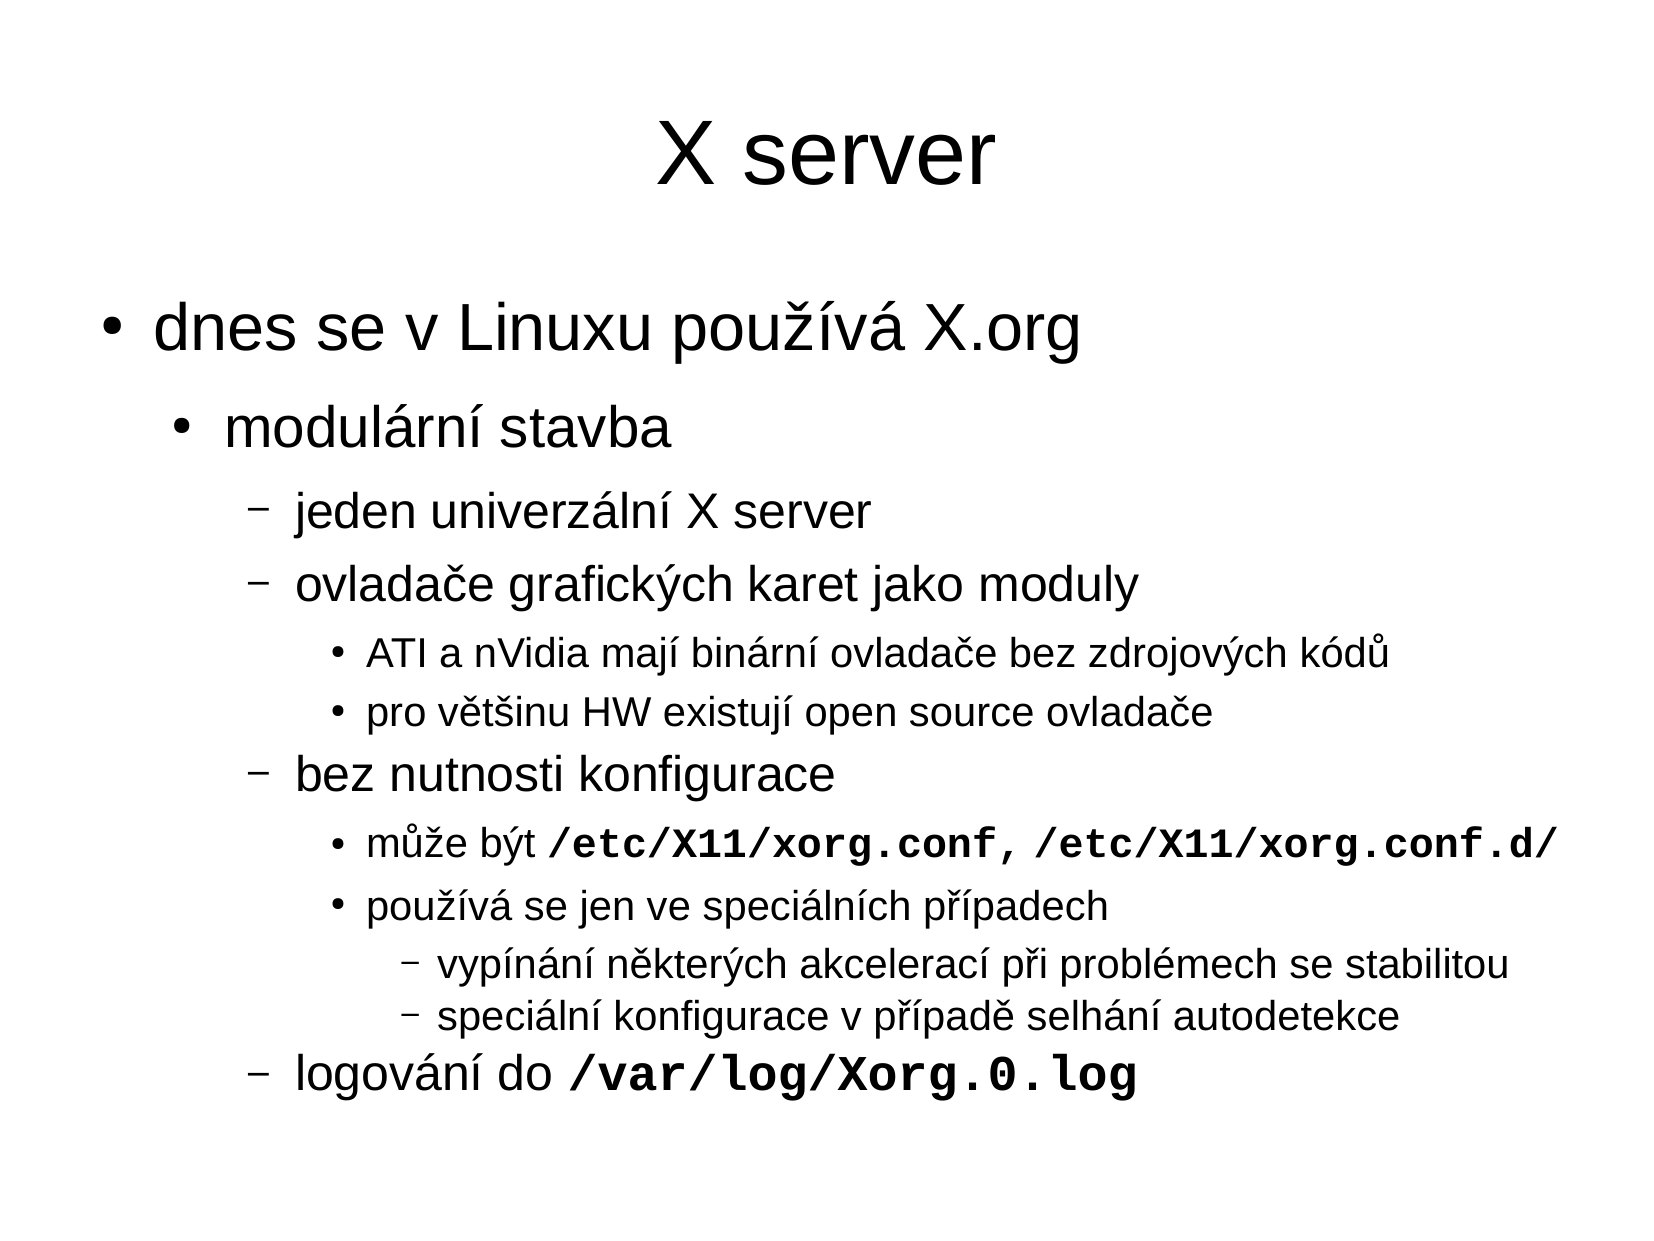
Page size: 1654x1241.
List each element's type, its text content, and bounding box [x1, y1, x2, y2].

title X server [82, 56, 1571, 250]
list dnes se v Linuxu používá X.org modulární stavba jeden univerzální X server ovladače grafických karet jako moduly ATI a nVidia mají binární ovladače bez zdrojových kódů pro většinu HW existují open source ovladače bez nutnosti konfigurace může být /etc/X11/xorg.conf, /etc/X11/xorg.conf.d/ používá se jen ve speciálních případech vypínání některých akcelerací při problémech se stabilitou speciální konfigurace v případě selhání autodetekce logování do /var/log/Xorg.0.log [82, 290, 1595, 1108]
